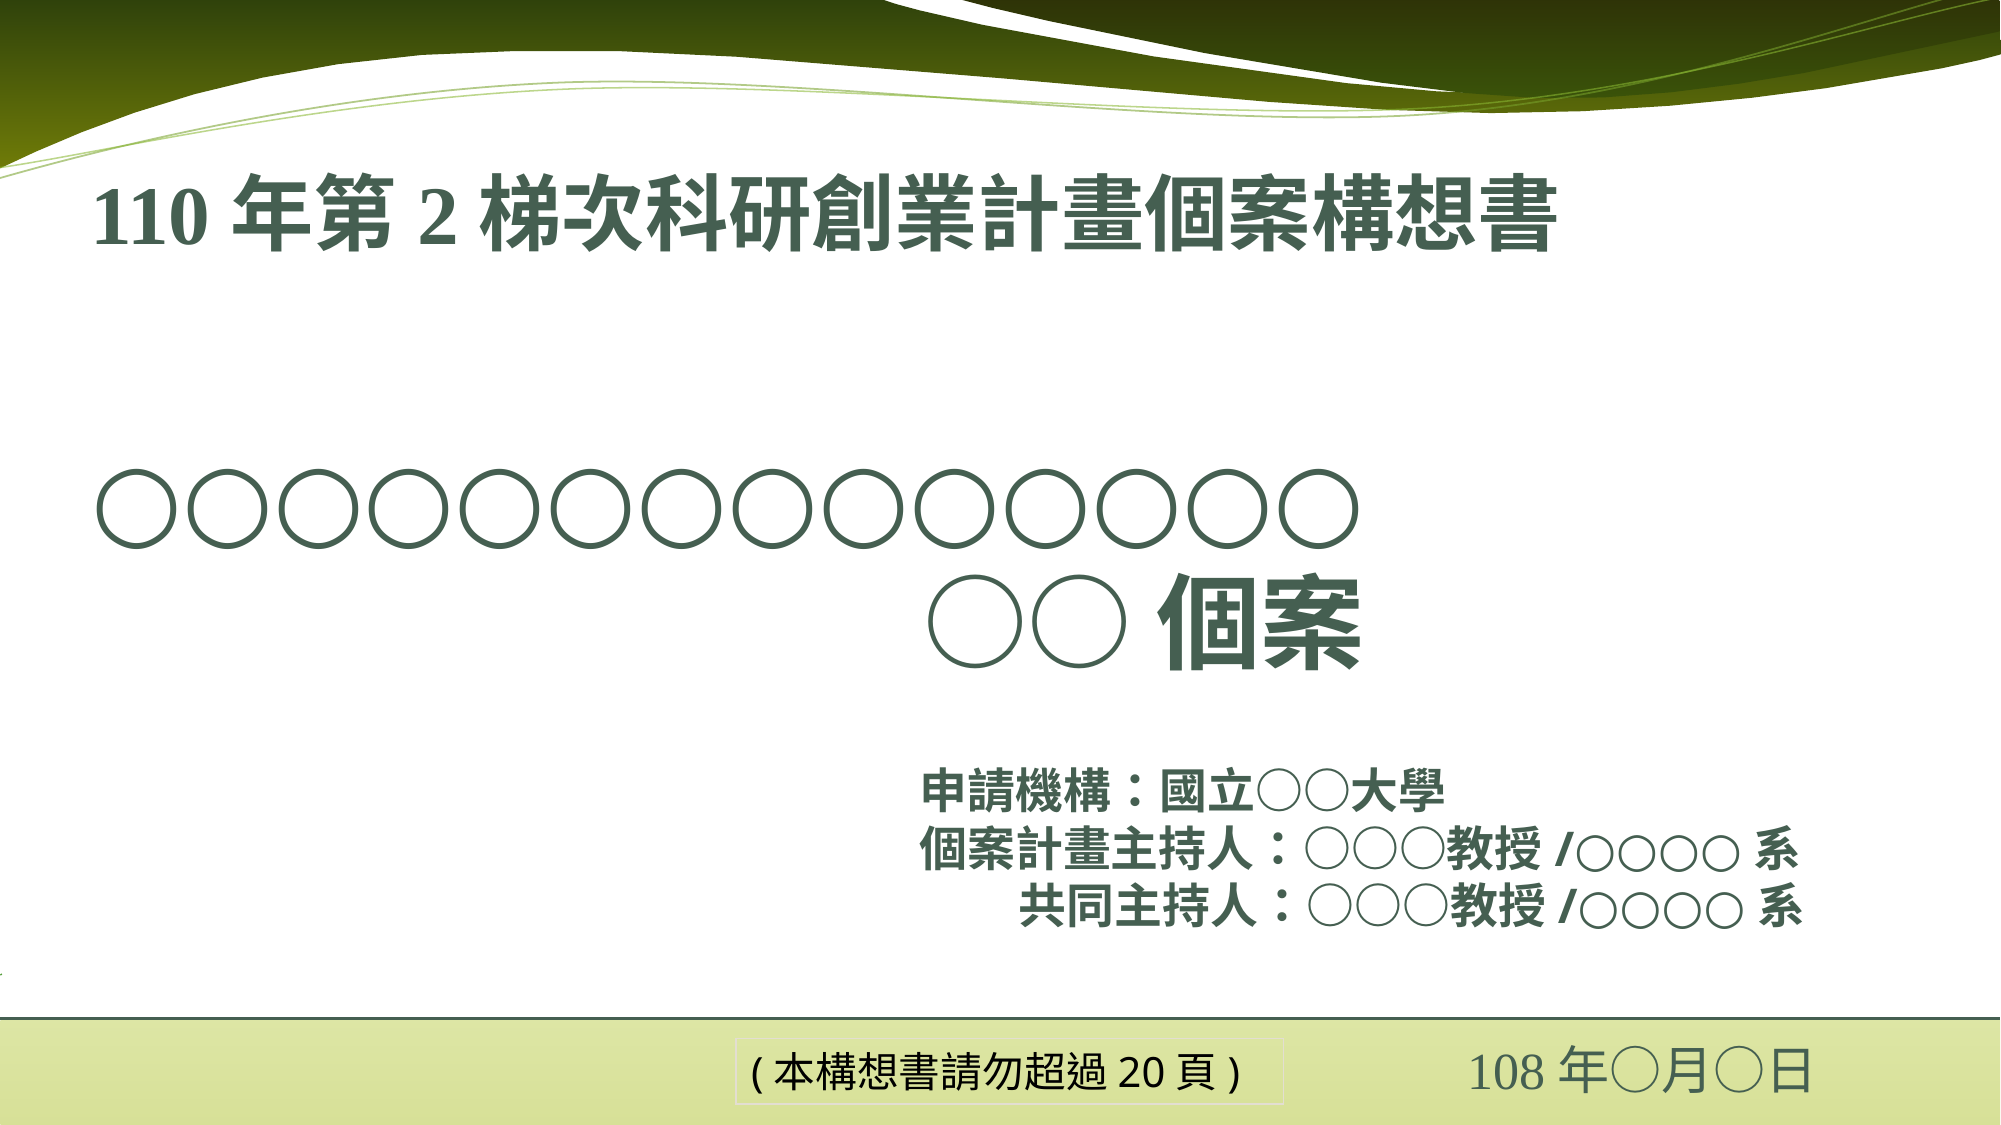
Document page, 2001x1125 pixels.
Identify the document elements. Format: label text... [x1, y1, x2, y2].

subtitle 申請機構：國立○○大學 個案計畫主持人：○○○教授/○○○○系 共同主持人：○○○教授/○○○○系 [919, 753, 1902, 986]
text_box (本構想書請勿超過20頁) [736, 1038, 1284, 1105]
text_box 108年○月○日 [1454, 1029, 1839, 1125]
text_box ○○○○○○○○○○○○○○ ○○個案 [91, 381, 1809, 682]
title 110年第2梯次科研創業計畫個案構想書 [90, 147, 1783, 261]
